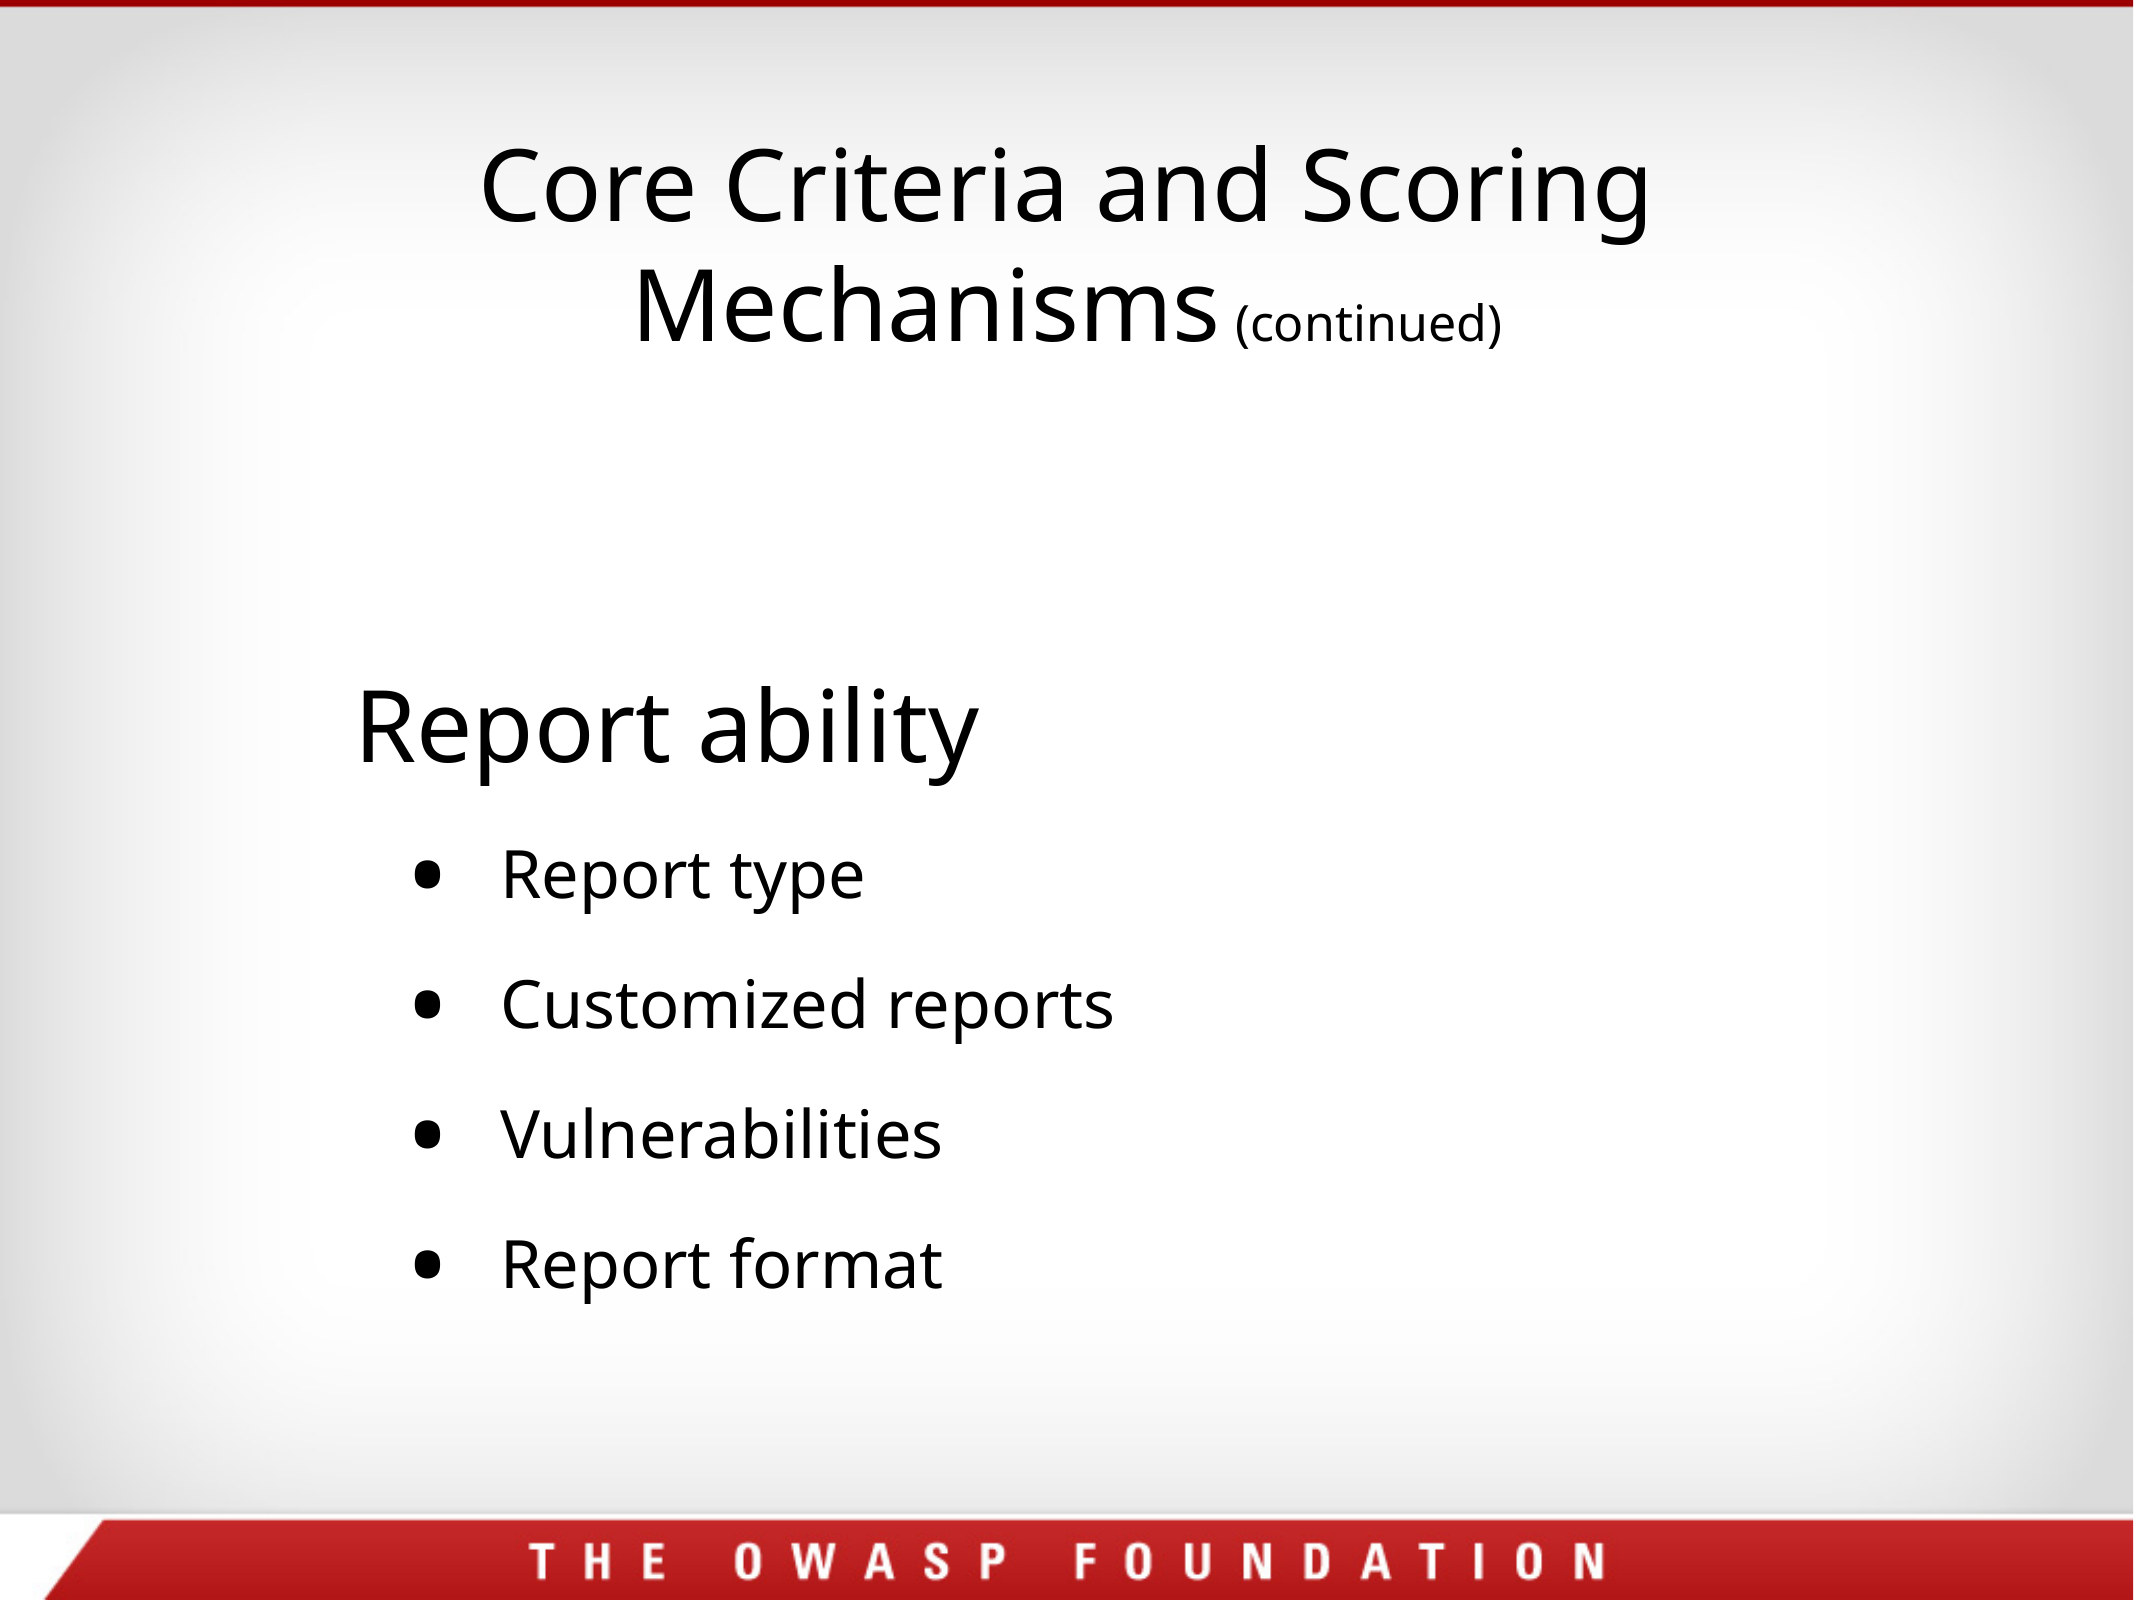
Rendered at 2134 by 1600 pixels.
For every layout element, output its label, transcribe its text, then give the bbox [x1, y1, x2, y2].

list Report ability Report type Customized reports Vulnerabilities Report format [208, 454, 1925, 1510]
picture [0, 0, 2134, 1600]
title Core Criteria and Scoring Mechanisms (continued) [208, 22, 1925, 454]
